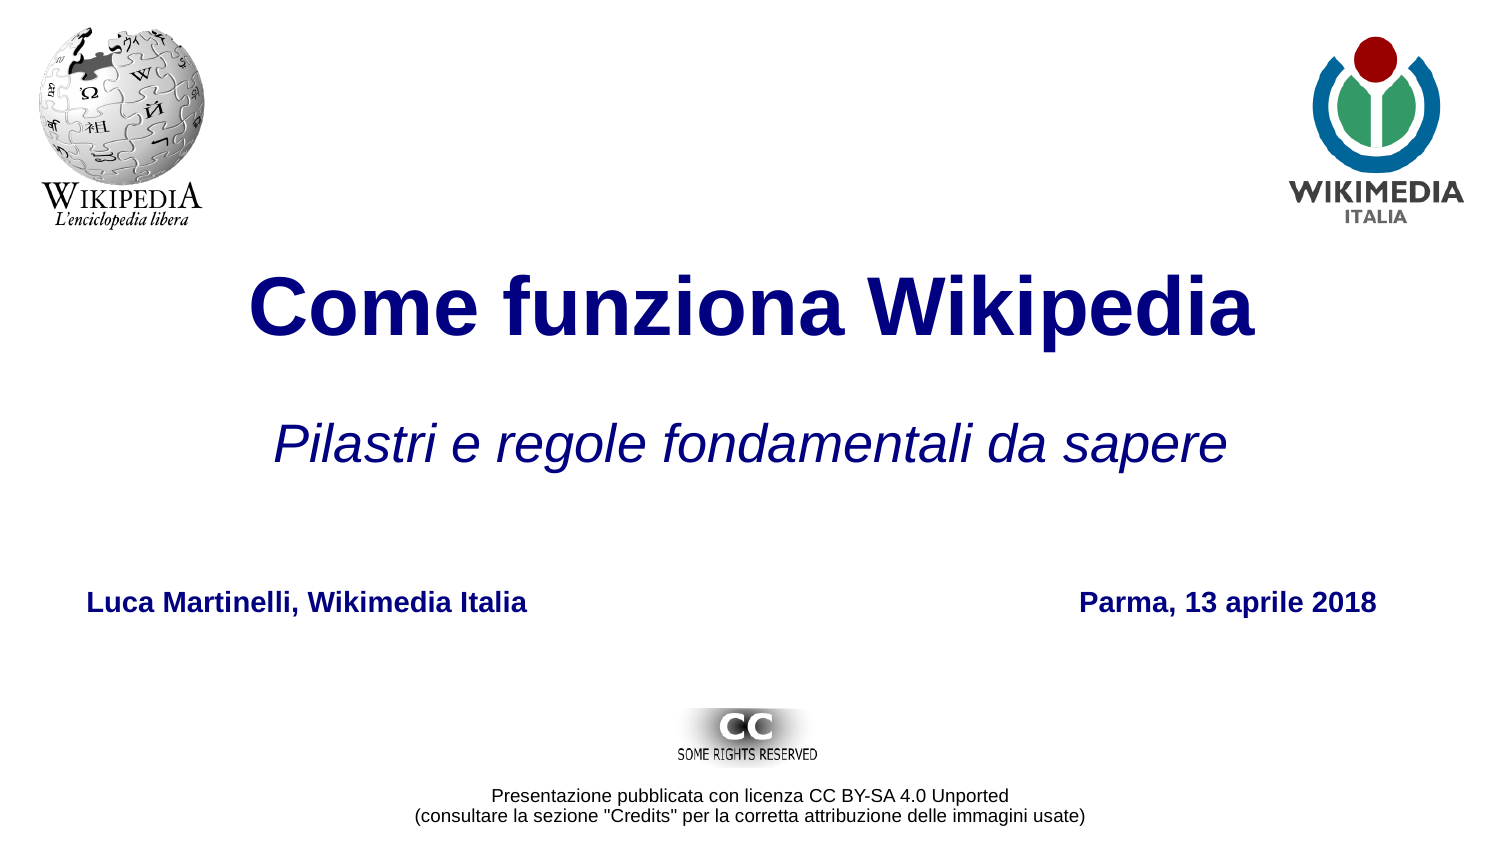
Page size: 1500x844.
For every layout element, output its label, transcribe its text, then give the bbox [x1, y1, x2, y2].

text_box Presentazione pubblicata con licenza CC BY-SA 4.0 Unported (consultare la sezione "Credits" per la corretta attribuzione delle immagini usate) [330, 779, 1134, 844]
text_box Luca Martinelli, Wikimedia Italia [70, 578, 544, 638]
picture [31, 23, 213, 232]
text_box Parma, 13 aprile 2018 [1027, 578, 1430, 627]
subtitle Come funziona Wikipedia Pilastri e regole fondamentali da sapere [75, 70, 1430, 664]
picture [1287, 35, 1465, 224]
picture [667, 708, 827, 768]
